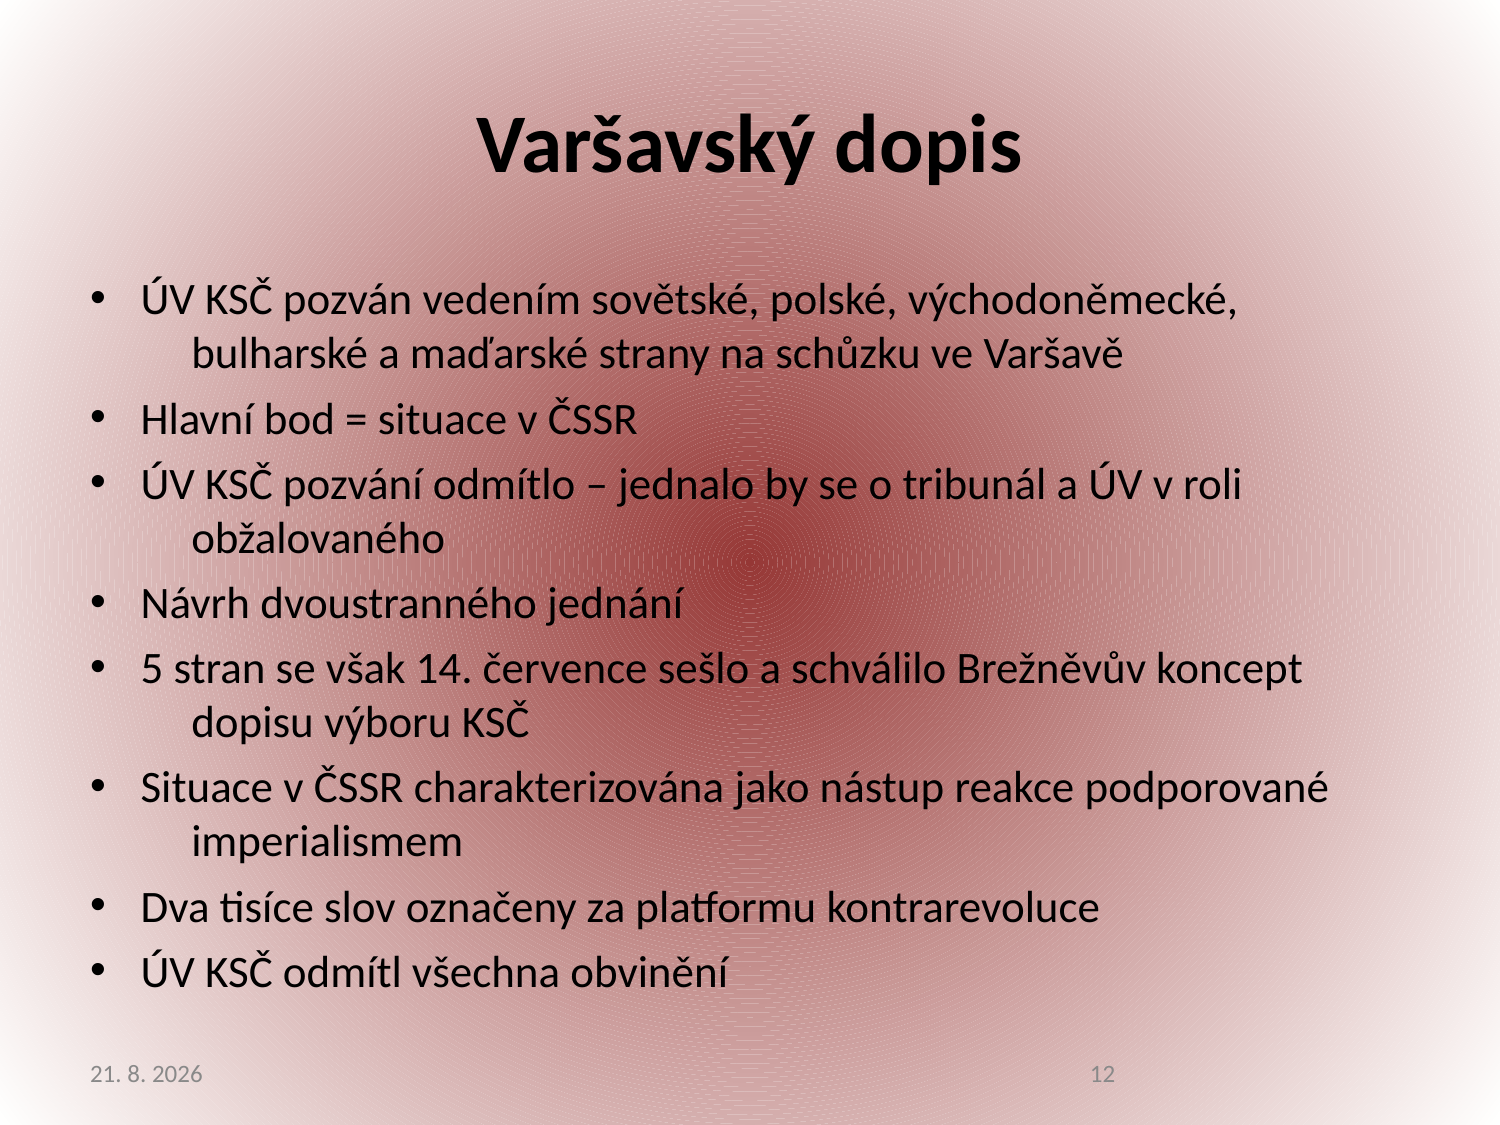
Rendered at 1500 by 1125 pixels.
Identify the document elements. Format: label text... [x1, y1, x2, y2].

list ÚV KSČ pozván vedením sovětské, polské, východoněmecké, bulharské a maďarské strany na schůzku ve Varšavě Hlavní bod = situace v ČSSR ÚV KSČ pozvání odmítlo – jednalo by se o tribunál a ÚV v roli obžalovaného Návrh dvoustranného jednání 5 stran se však 14. července sešlo a schválilo Brežněvův koncept dopisu výboru KSČ Situace v ČSSR charakterizována jako nástup reakce podporované imperialismem Dva tisíce slov označeny za platformu kontrarevoluce ÚV KSČ odmítl všechna obvinění [75, 262, 1426, 1005]
text_box 9.6.2013 [75, 1042, 426, 1103]
title Varšavský dopis [75, 45, 1426, 233]
text_box 12 [1074, 1042, 1426, 1103]
